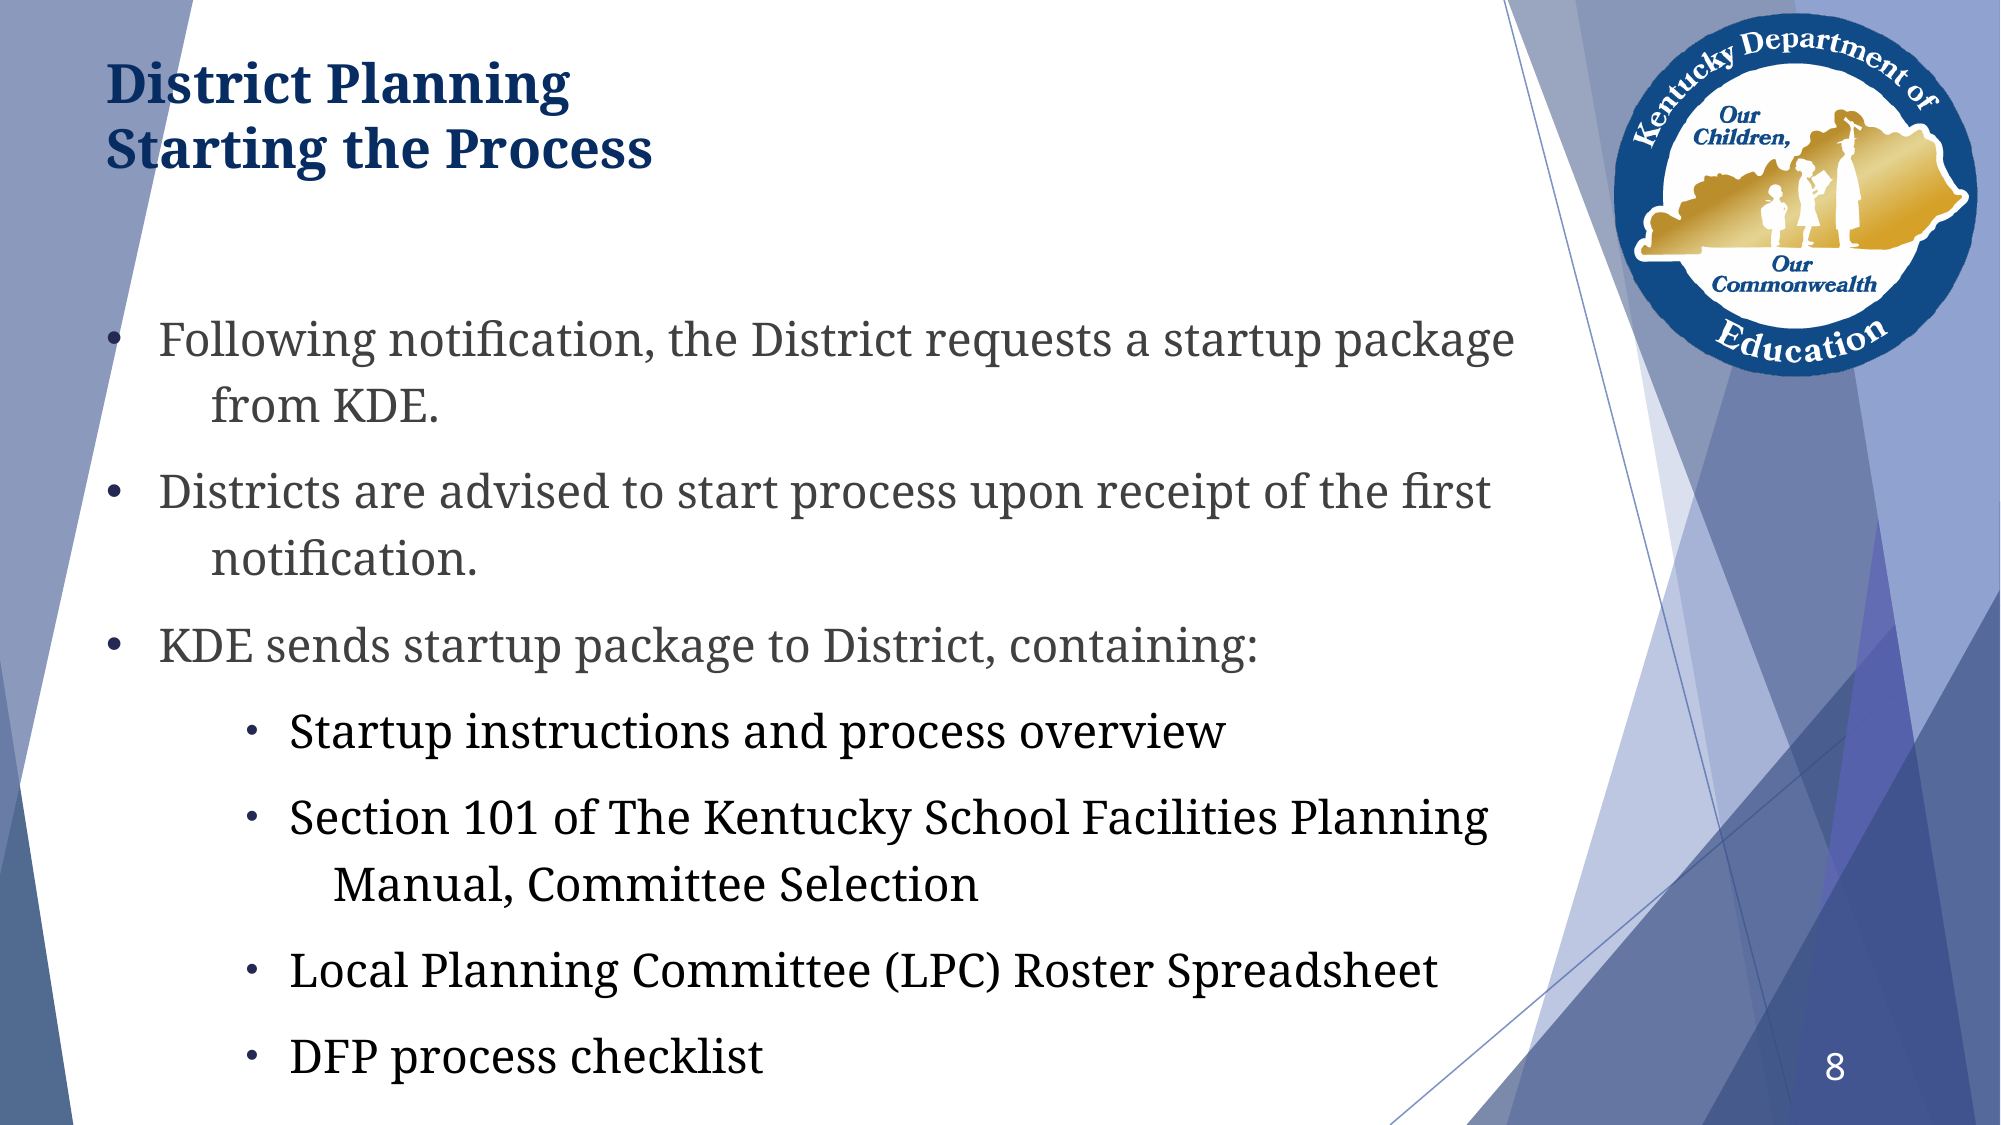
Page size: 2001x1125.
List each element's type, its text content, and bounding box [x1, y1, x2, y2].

list Following notification, the District requests a startup package from KDE. Districts are advised to start process upon receipt of the first notification. KDE sends startup package to District, containing: Startup instructions and process overview Section 101 of The Kentucky School Facilities Planning Manual, Committee Selection Local Planning Committee (LPC) Roster Spreadsheet DFP process checklist [132, 262, 1607, 1125]
title District Planning Starting the Process [190, 0, 1511, 213]
text_box [1809, 1035, 1922, 1096]
